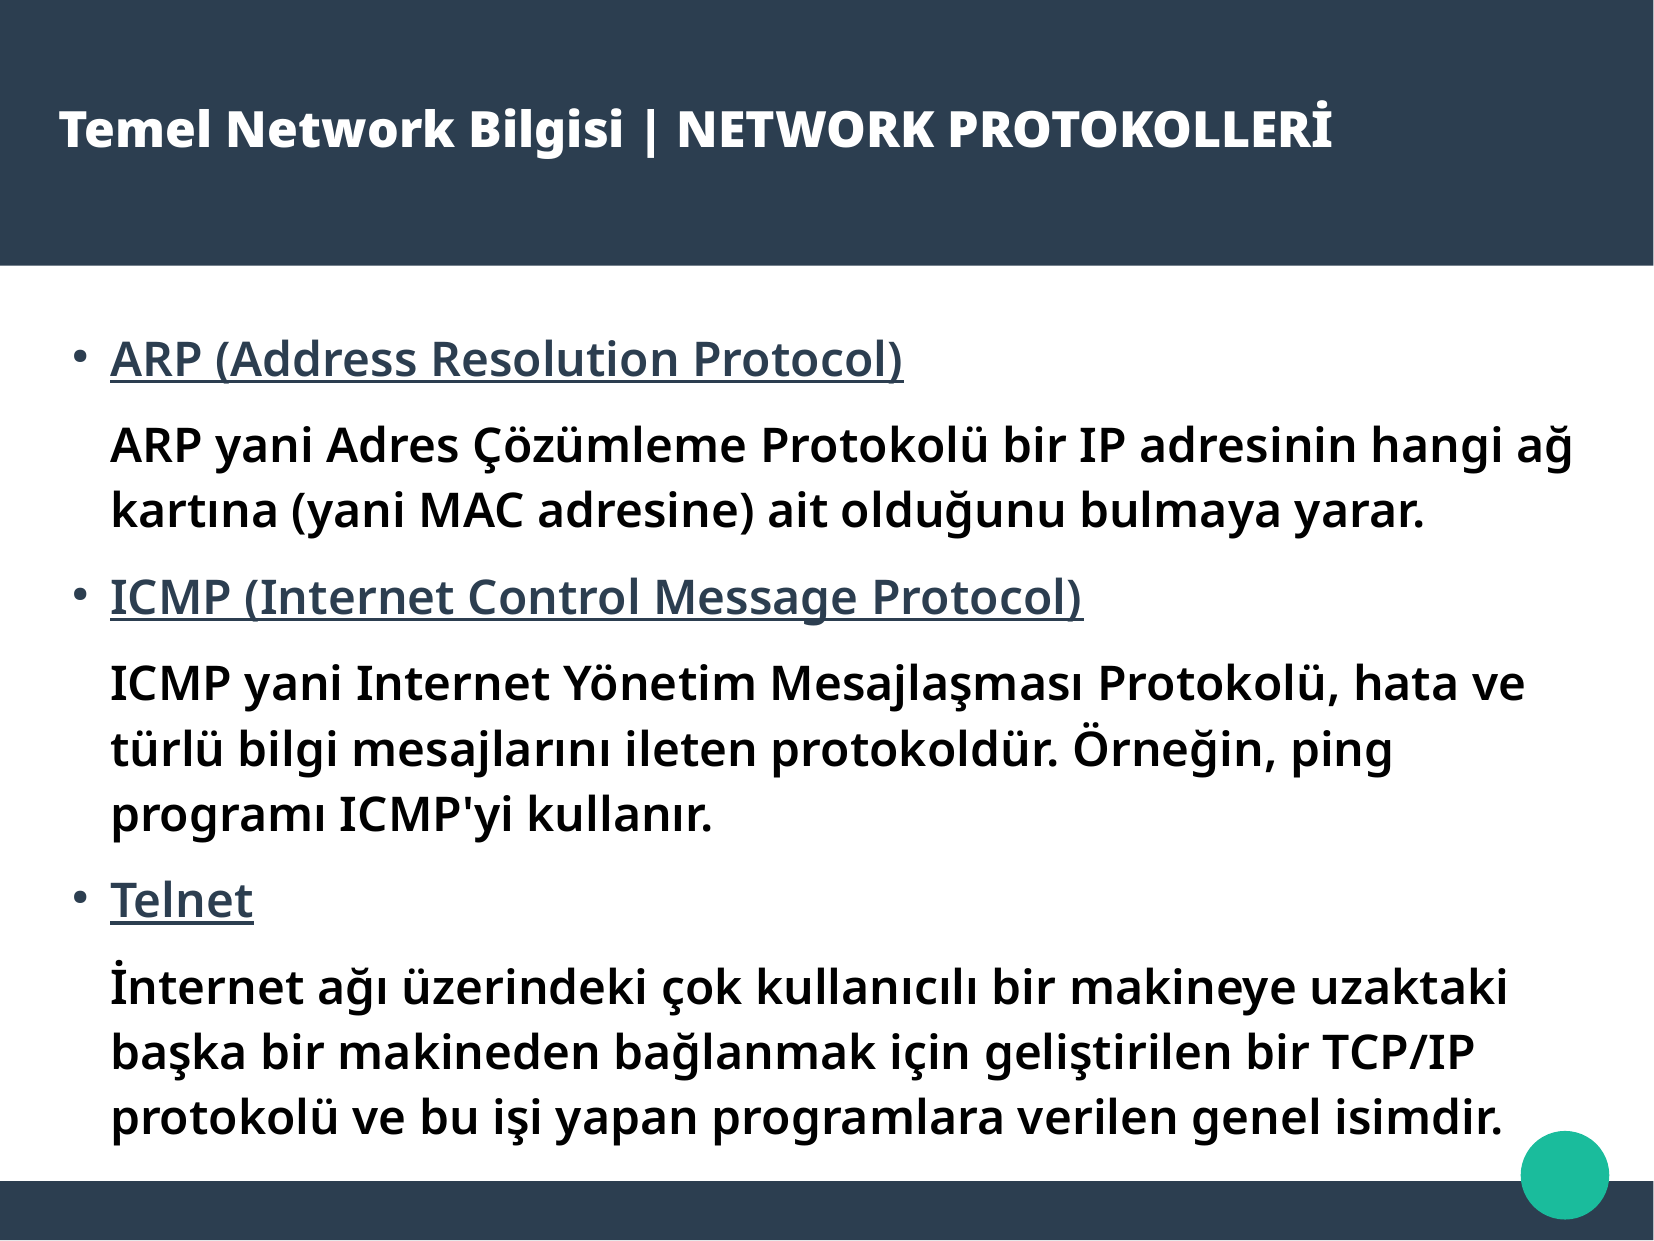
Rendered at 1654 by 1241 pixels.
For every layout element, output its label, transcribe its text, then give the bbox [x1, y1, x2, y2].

list ARP (Address Resolution Protocol) ARP yani Adres Çözümleme Protokolü bir IP adresinin hangi ağ kartına (yani MAC adresine) ait olduğunu bulmaya yarar. ICMP (Internet Control Message Protocol) ICMP yani Internet Yönetim Mesajlaşması Protokolü, hata ve türlü bilgi mesajlarını ileten protokoldür. Örneğin, ping programı ICMP'yi kullanır. Telnet İnternet ağı üzerindeki çok kullanıcılı bir makineye uzaktaki başka bir makineden bağlanmak için geliştirilen bir TCP/IP protokolü ve bu işi yapan programlara verilen genel isimdir. [59, 324, 1595, 1152]
title Temel Network Bilgisi | NETWORK PROTOKOLLERİ [59, 49, 1595, 207]
